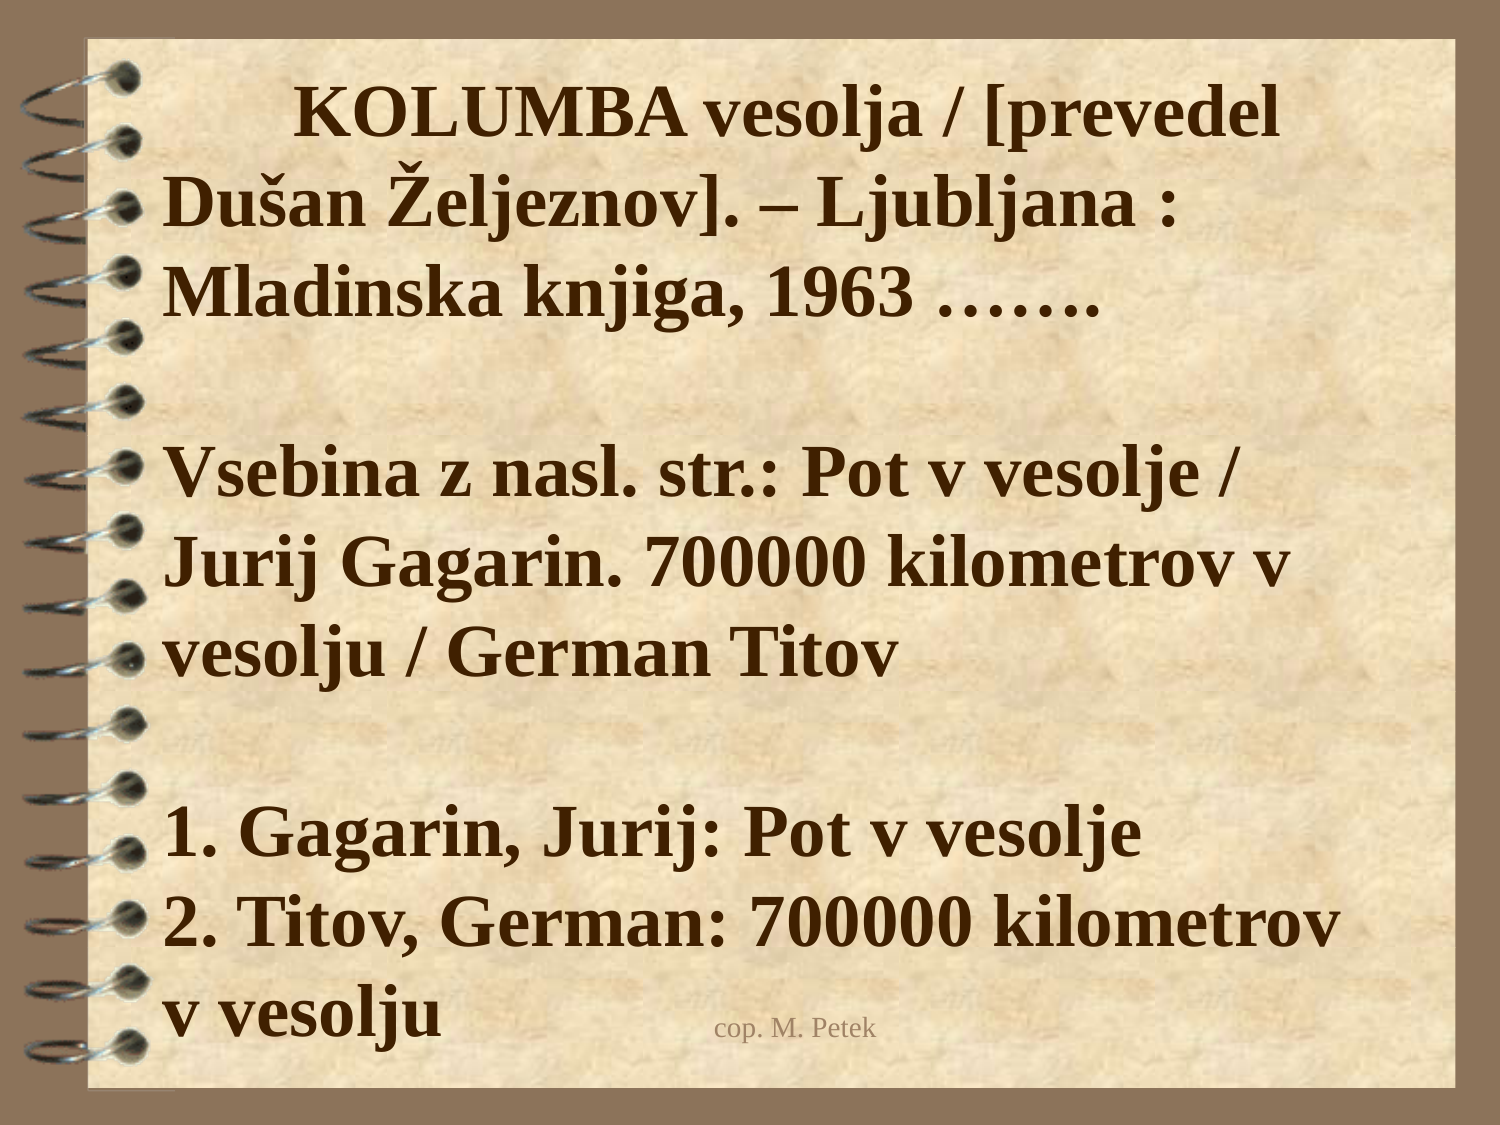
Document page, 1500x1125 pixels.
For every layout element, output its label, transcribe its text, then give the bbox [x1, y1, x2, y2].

picture [0, 0, 1456, 1125]
title KOLUMBA vesolja / [prevedel Dušan Željeznov]. – Ljubljana : Mladinska knjiga, 1963 ……. Vsebina z nasl. str.: Pot v vesolje / Jurij Gagarin. 700000 kilometrov v vesolju / German Titov 1. Gagarin, Jurij: Pot v vesolje 2. Titov, German: 700000 kilometrov v vesolju [147, 53, 1386, 1060]
